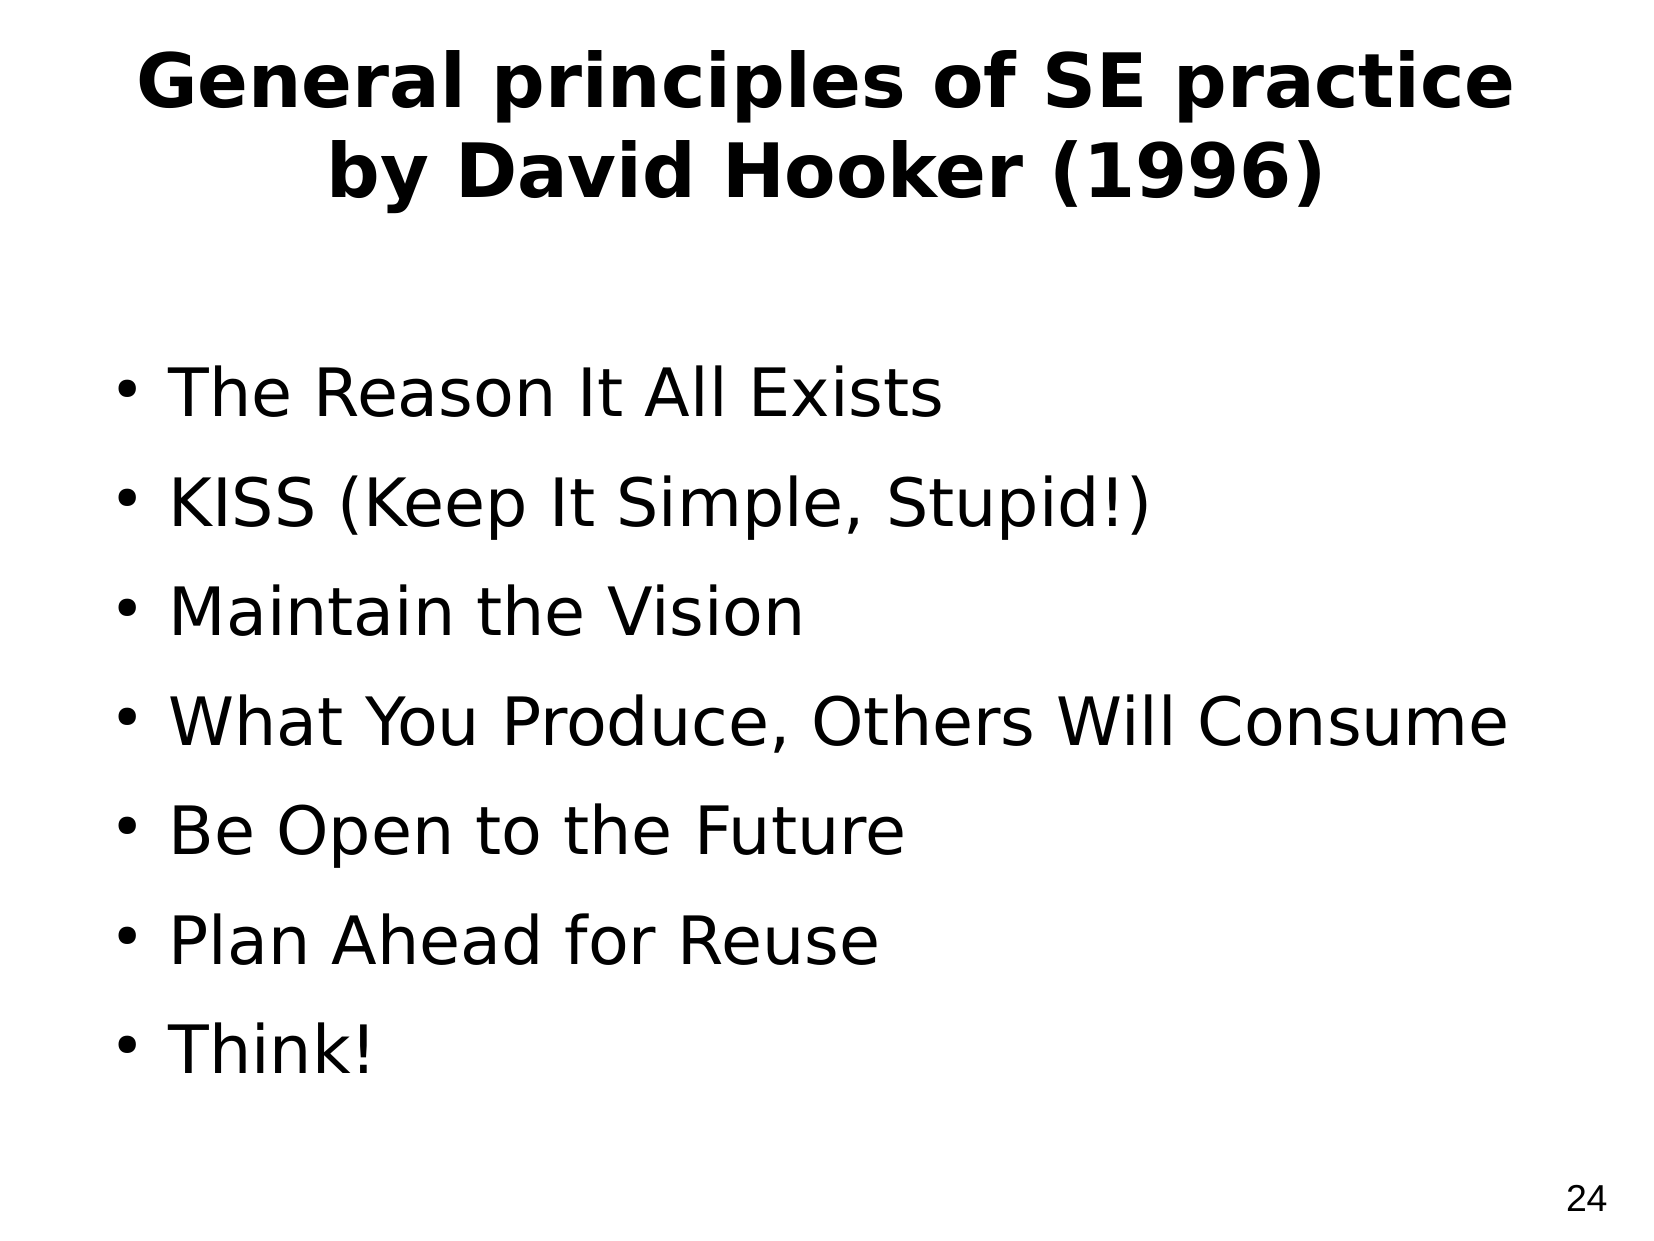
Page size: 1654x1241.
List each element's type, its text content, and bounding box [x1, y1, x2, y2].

title General principles of SE practice by David Hooker (1996) [82, 49, 1571, 196]
list The Reason It All Exists KISS (Keep It Simple, Stupid!) Maintain the Vision What You Produce, Others Will Consume Be Open to the Future Plan Ahead for Reuse Think! [82, 342, 1538, 1186]
